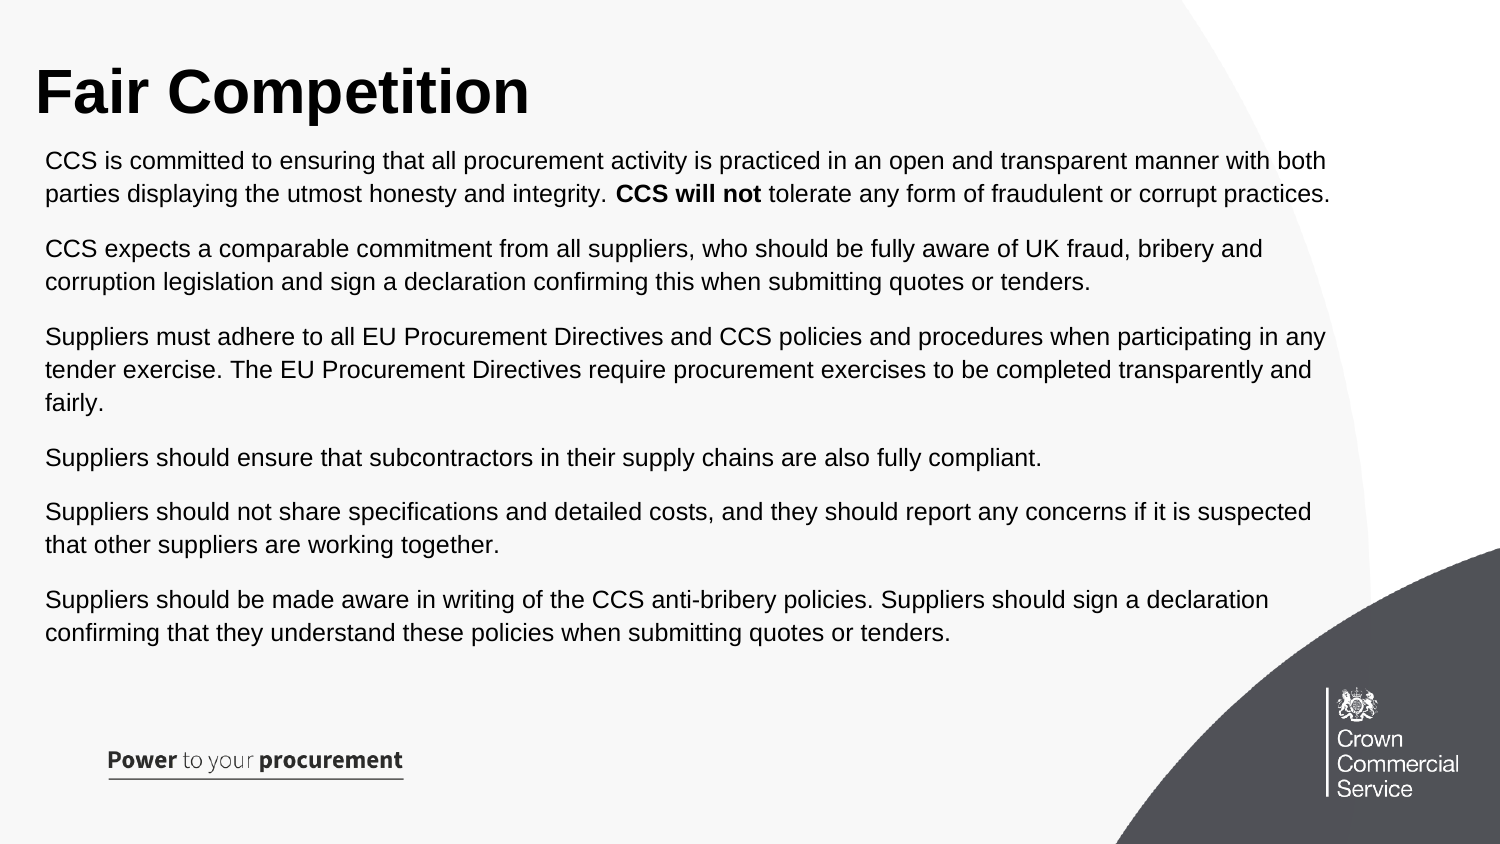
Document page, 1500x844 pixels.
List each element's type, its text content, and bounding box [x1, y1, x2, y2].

title Fair Competition [35, 50, 1465, 155]
subtitle CCS is committed to ensuring that all procurement activity is practiced in an open and transparent manner with both parties displaying the utmost honesty and integrity. CCS will not tolerate any form of fraudulent or corrupt practices. CCS expects a comparable commitment from all suppliers, who should be fully aware of UK fraud, bribery and corruption legislation and sign a declaration confirming this when submitting quotes or tenders. Suppliers must adhere to all EU Procurement Directives and CCS policies and procedures when participating in any tender exercise. The EU Procurement Directives require procurement exercises to be completed transparently and fairly. Suppliers should ensure that subcontractors in their supply chains are also fully compliant. Suppliers should not share specifications and detailed costs, and they should report any concerns if it is suspected that other suppliers are working together. Suppliers should be made aware in writing of the CCS anti-bribery policies. Suppliers should sign a declaration confirming that they understand these policies when submitting quotes or tenders. [45, 140, 1361, 703]
